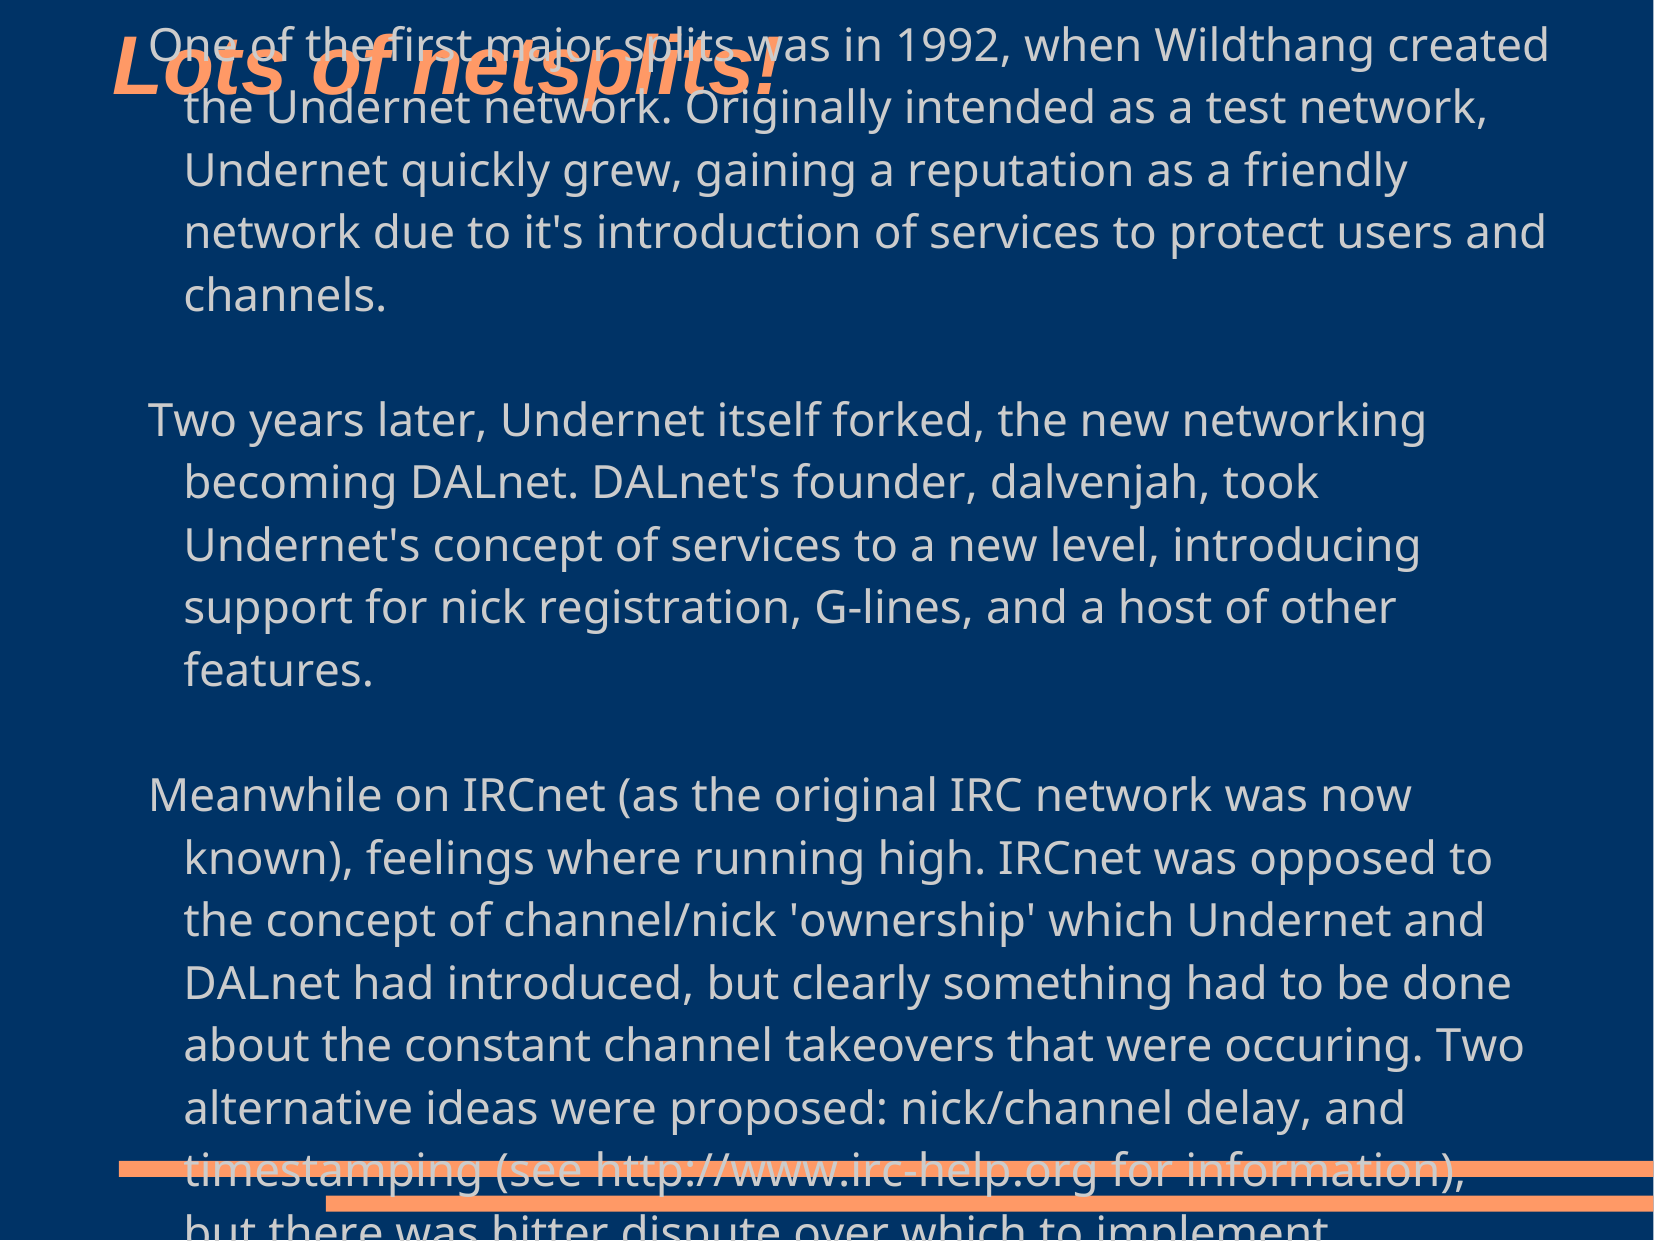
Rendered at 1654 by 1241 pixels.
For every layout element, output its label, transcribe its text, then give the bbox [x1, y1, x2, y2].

subtitle One of the first major splits was in 1992, when Wildthang created the Undernet network. Originally intended as a test network, Undernet quickly grew, gaining a reputation as a friendly network due to it's introduction of services to protect users and channels. Two years later, Undernet itself forked, the new networking becoming DALnet. DALnet's founder, dalvenjah, took Undernet's concept of services to a new level, introducing support for nick registration, G-lines, and a host of other features. Meanwhile on IRCnet (as the original IRC network was now known), feelings where running high. IRCnet was opposed to the concept of channel/nick 'ownership' which Undernet and DALnet had introduced, but clearly something had to be done about the constant channel takeovers that were occuring. Two alternative ideas were proposed: nick/channel delay, and timestamping (see http://www.irc-help.org for information), but there was bitter dispute over which to implement. [112, 150, 1552, 1126]
title Lots of netsplits! [112, 0, 1525, 150]
